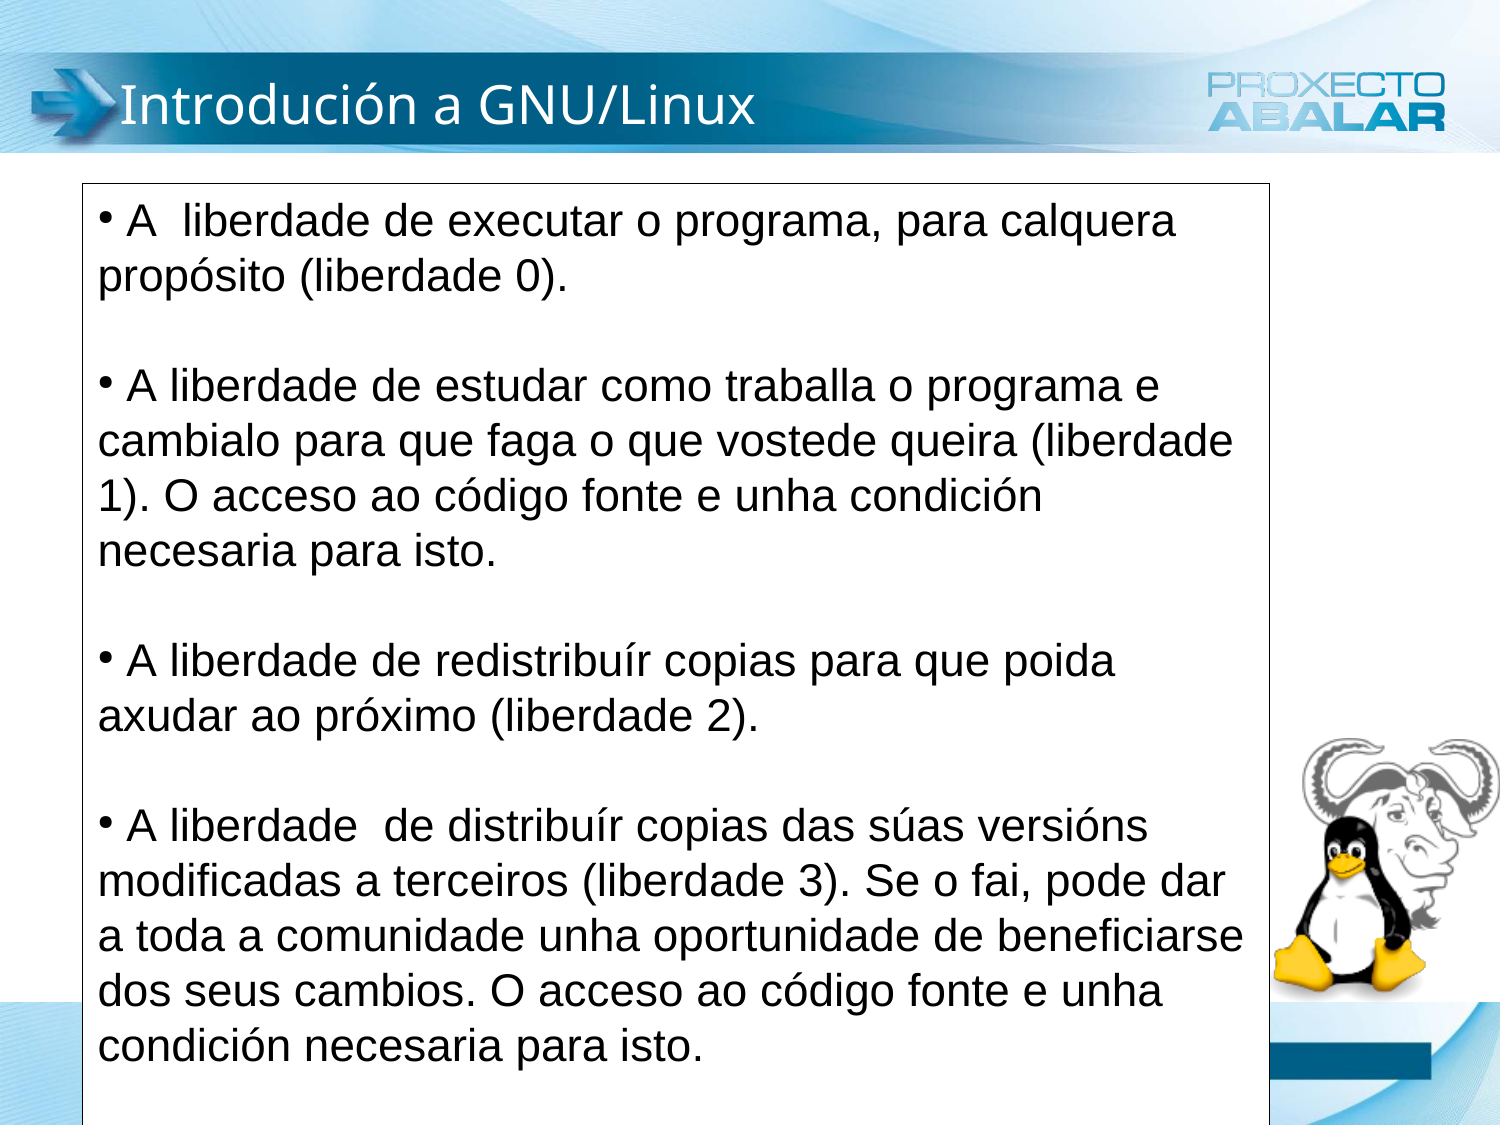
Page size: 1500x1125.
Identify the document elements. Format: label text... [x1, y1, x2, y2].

picture [0, 1002, 82, 1125]
picture [1270, 738, 1500, 1125]
text_box Introdución a GNU/Linux [104, 62, 772, 143]
text_box A liberdade de executar o programa, para calquera propósito (liberdade 0). A liberdade de estudar como traballa o programa e cambialo para que faga o que vostede queira (liberdade 1). O acceso ao código fonte e unha condición necesaria para isto. A liberdade de redistribuír copias para que poida axudar ao próximo (liberdade 2). A liberdade de distribuír copias das súas versións modificadas a terceiros (liberdade 3). Se o fai, pode dar a toda a comunidade unha oportunidade de beneficiarse dos seus cambios. O acceso ao código fonte e unha condición necesaria para isto. [82, 183, 1270, 1125]
picture [0, 0, 1500, 153]
